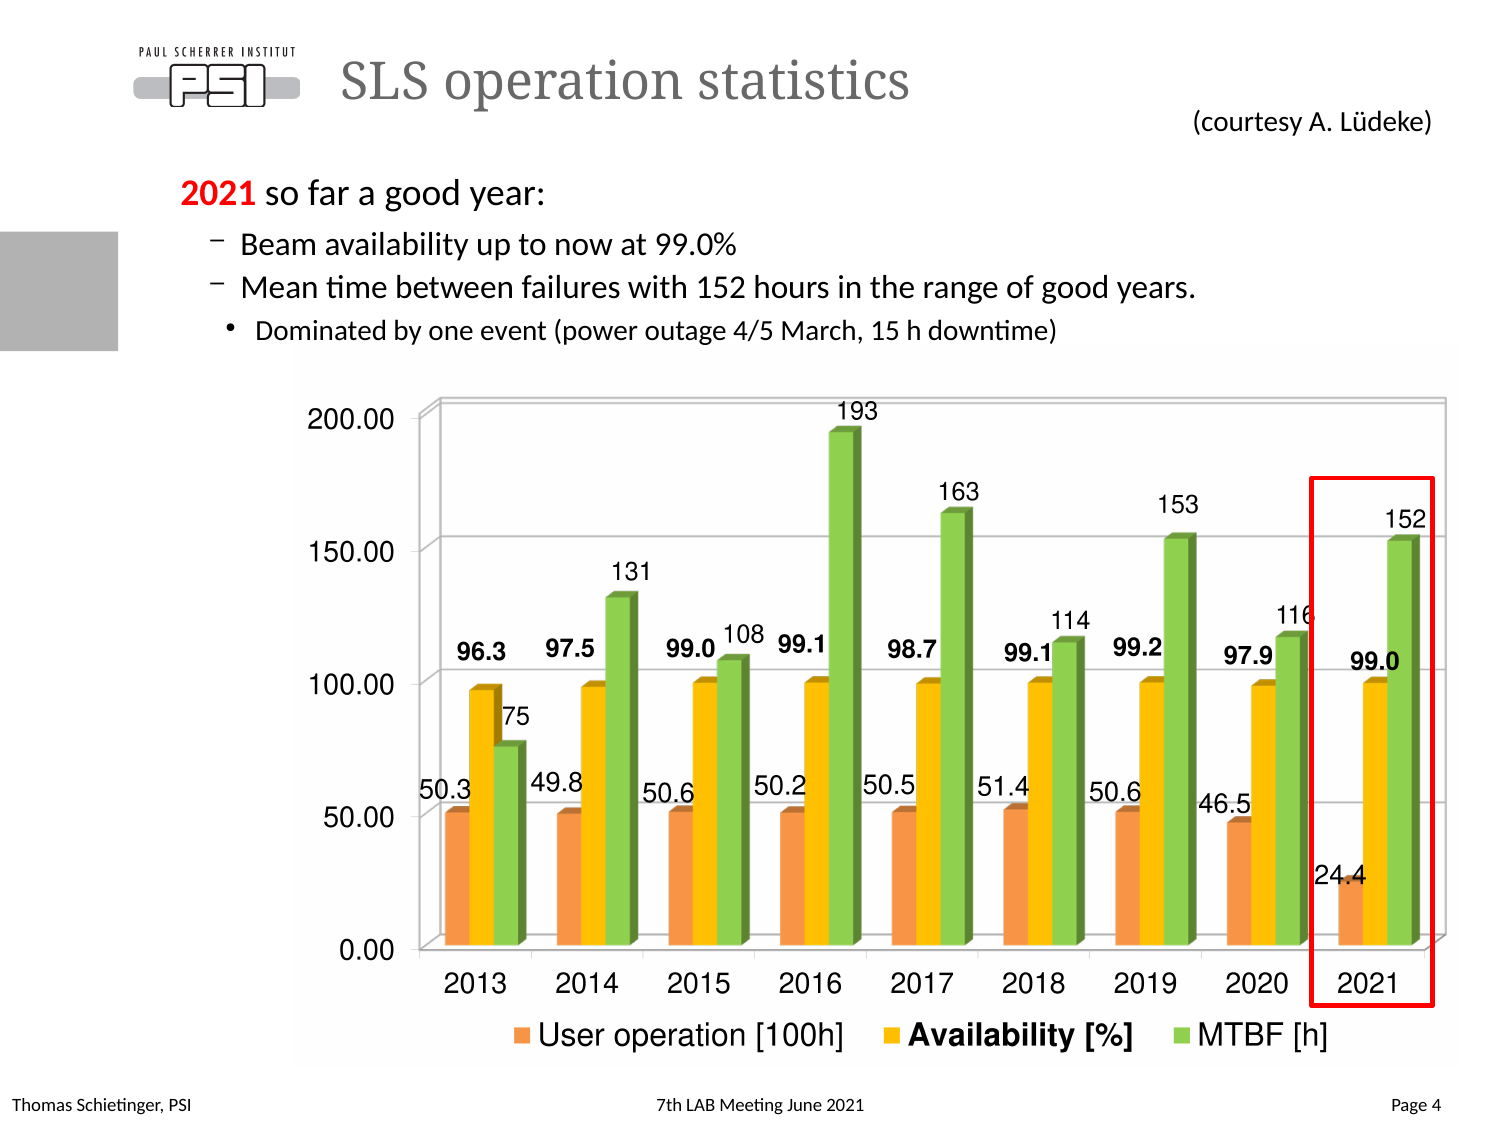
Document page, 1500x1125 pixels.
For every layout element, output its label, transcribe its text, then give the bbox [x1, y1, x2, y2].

title SLS operation statistics [340, 47, 1442, 132]
picture [294, 343, 1459, 1068]
picture [1314, 480, 1430, 1003]
list 2021 so far a good year: Beam availability up to now at 99.0% Mean time between failures with 152 hours in the range of good years. Dominated by one event (power outage 4/5 March, 15 h downtime) [180, 167, 1327, 537]
text_box (courtesy A. Lüdeke) [1177, 101, 1448, 147]
